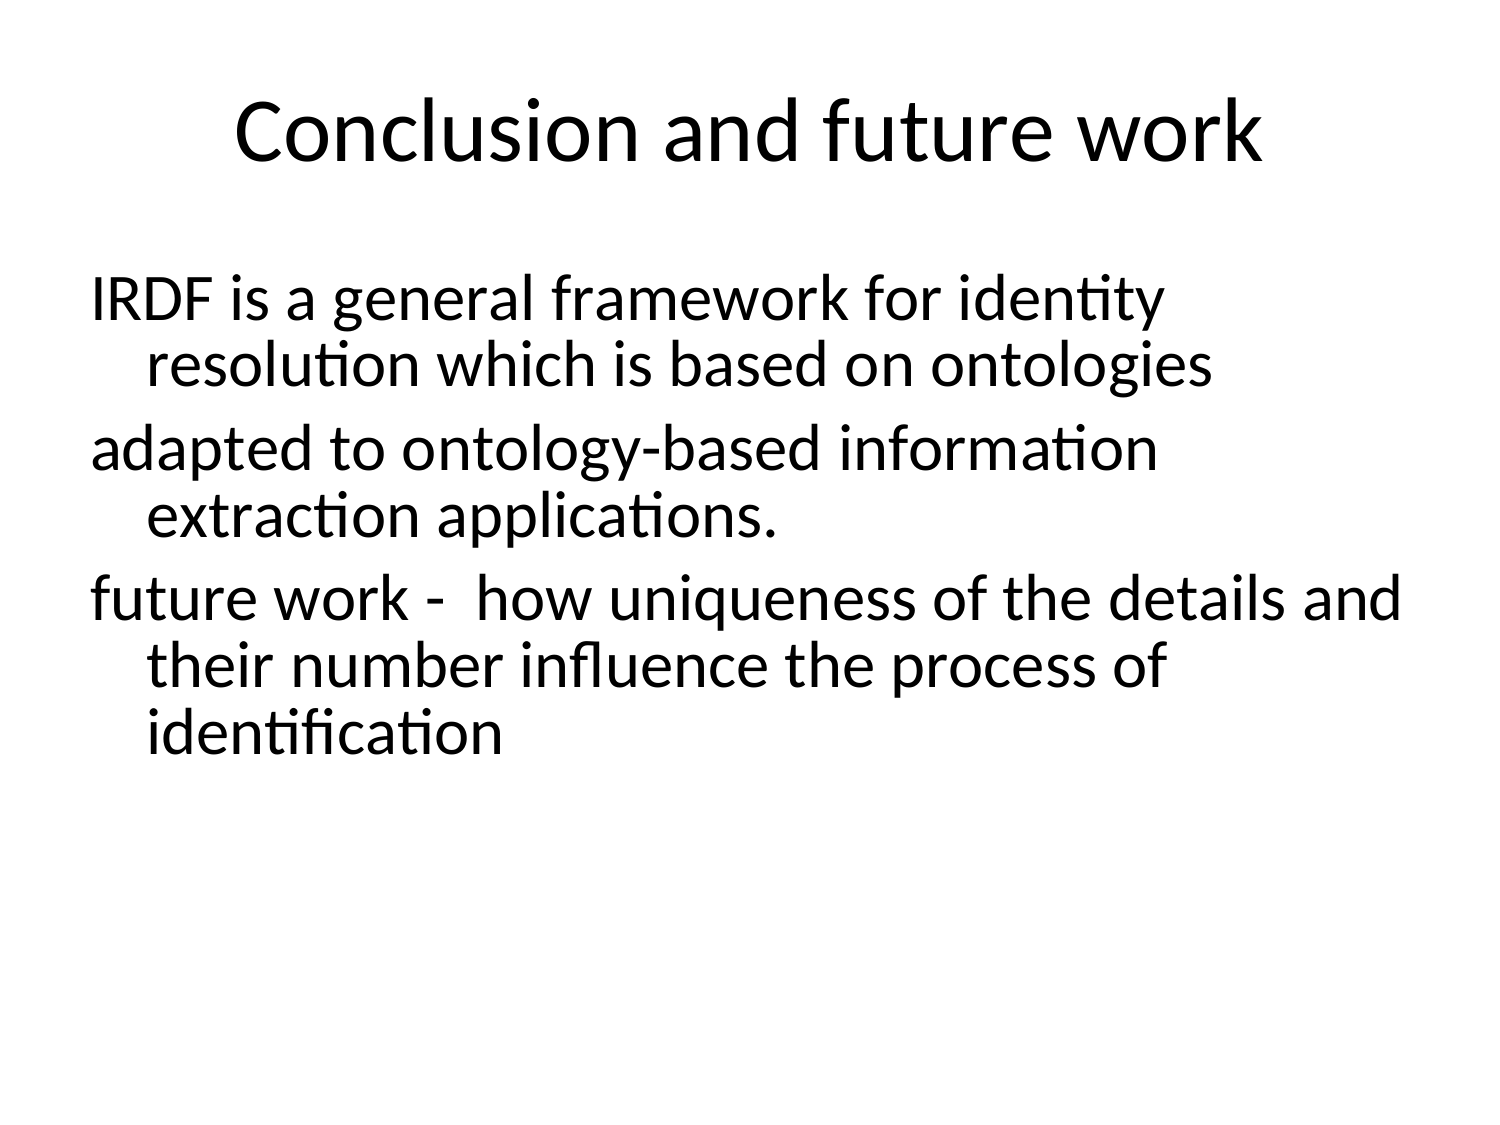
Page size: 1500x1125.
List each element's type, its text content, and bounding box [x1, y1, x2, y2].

title Conclusion and future work [75, 45, 1426, 233]
list IRDF is a general framework for identity resolution which is based on ontologies adapted to ontology-based information extraction applications. future work - how uniqueness of the details and their number influence the process of identification [75, 262, 1426, 1006]
